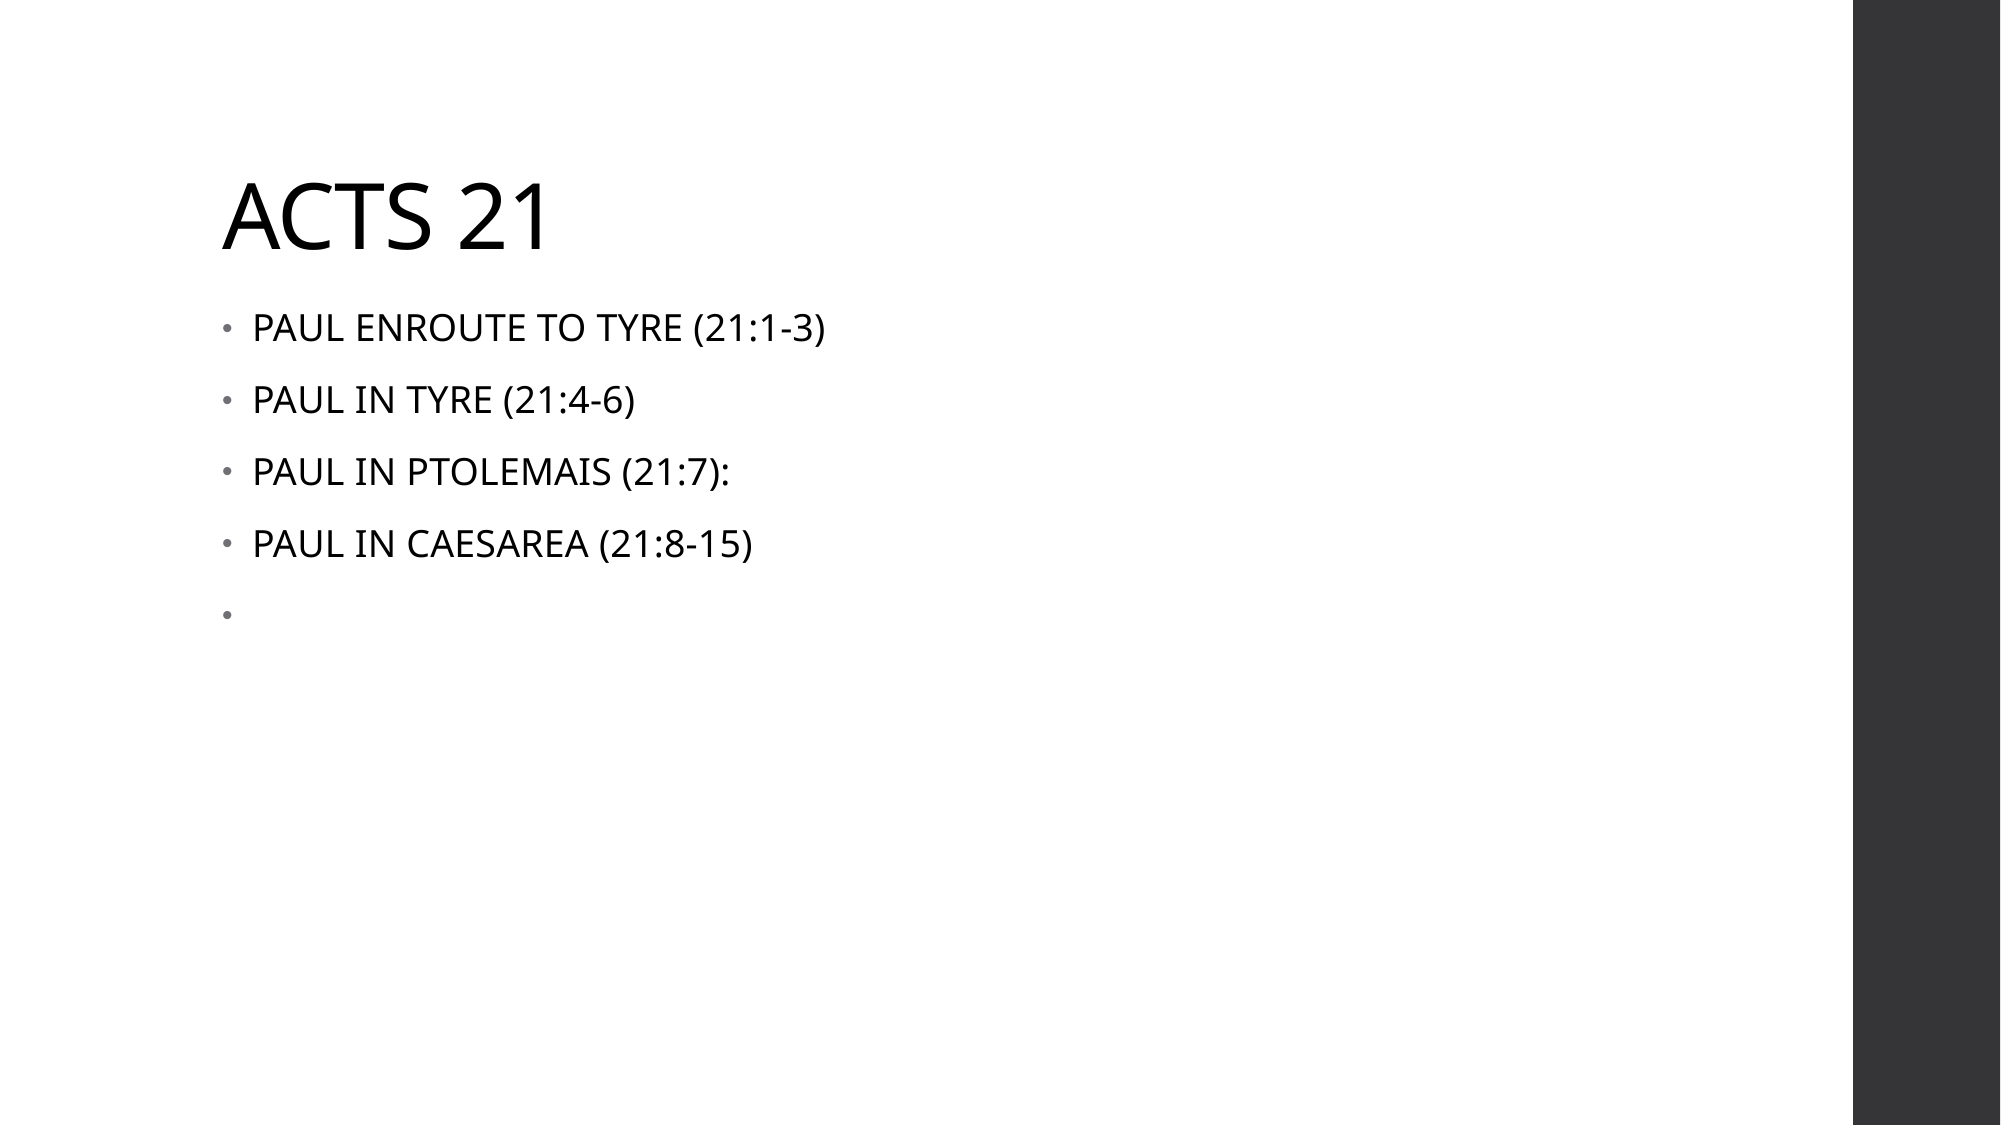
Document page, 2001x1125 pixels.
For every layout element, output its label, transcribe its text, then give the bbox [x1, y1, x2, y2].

list PAUL ENROUTE TO TYRE (21:1-3) PAUL IN TYRE (21:4-6) PAUL IN PTOLEMAIS (21:7): PAUL IN CAESAREA (21:8-15) [206, 299, 1617, 1014]
title ACTS 21 [206, 60, 1797, 278]
